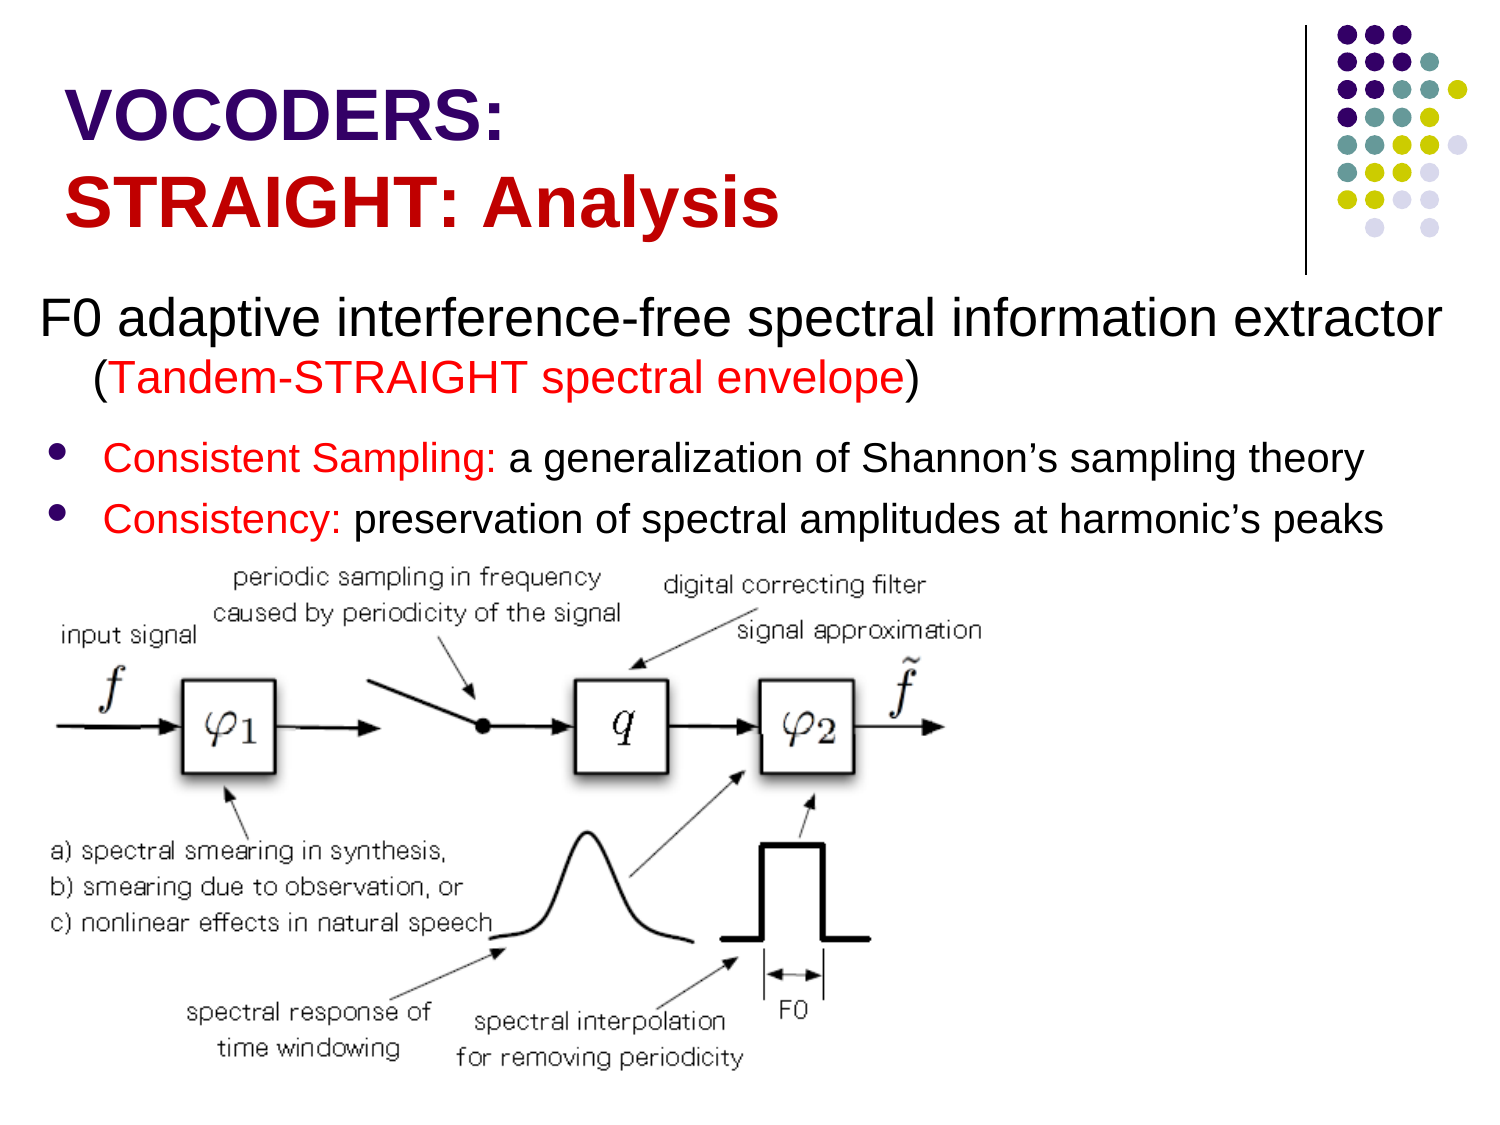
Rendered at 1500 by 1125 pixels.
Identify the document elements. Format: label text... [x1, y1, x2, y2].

picture [44, 545, 1006, 1099]
list F0 adaptive interference-free spectral information extractor (Tandem-STRAIGHT spectral envelope) [24, 275, 1471, 412]
text_box VOCODERS: STRAIGHT: Analysis [49, 37, 1288, 251]
text_box Consistent Sampling: a generalization of Shannon’s sampling theory Consistency: preservation of spectral amplitudes at harmonic’s peaks [31, 423, 1442, 544]
